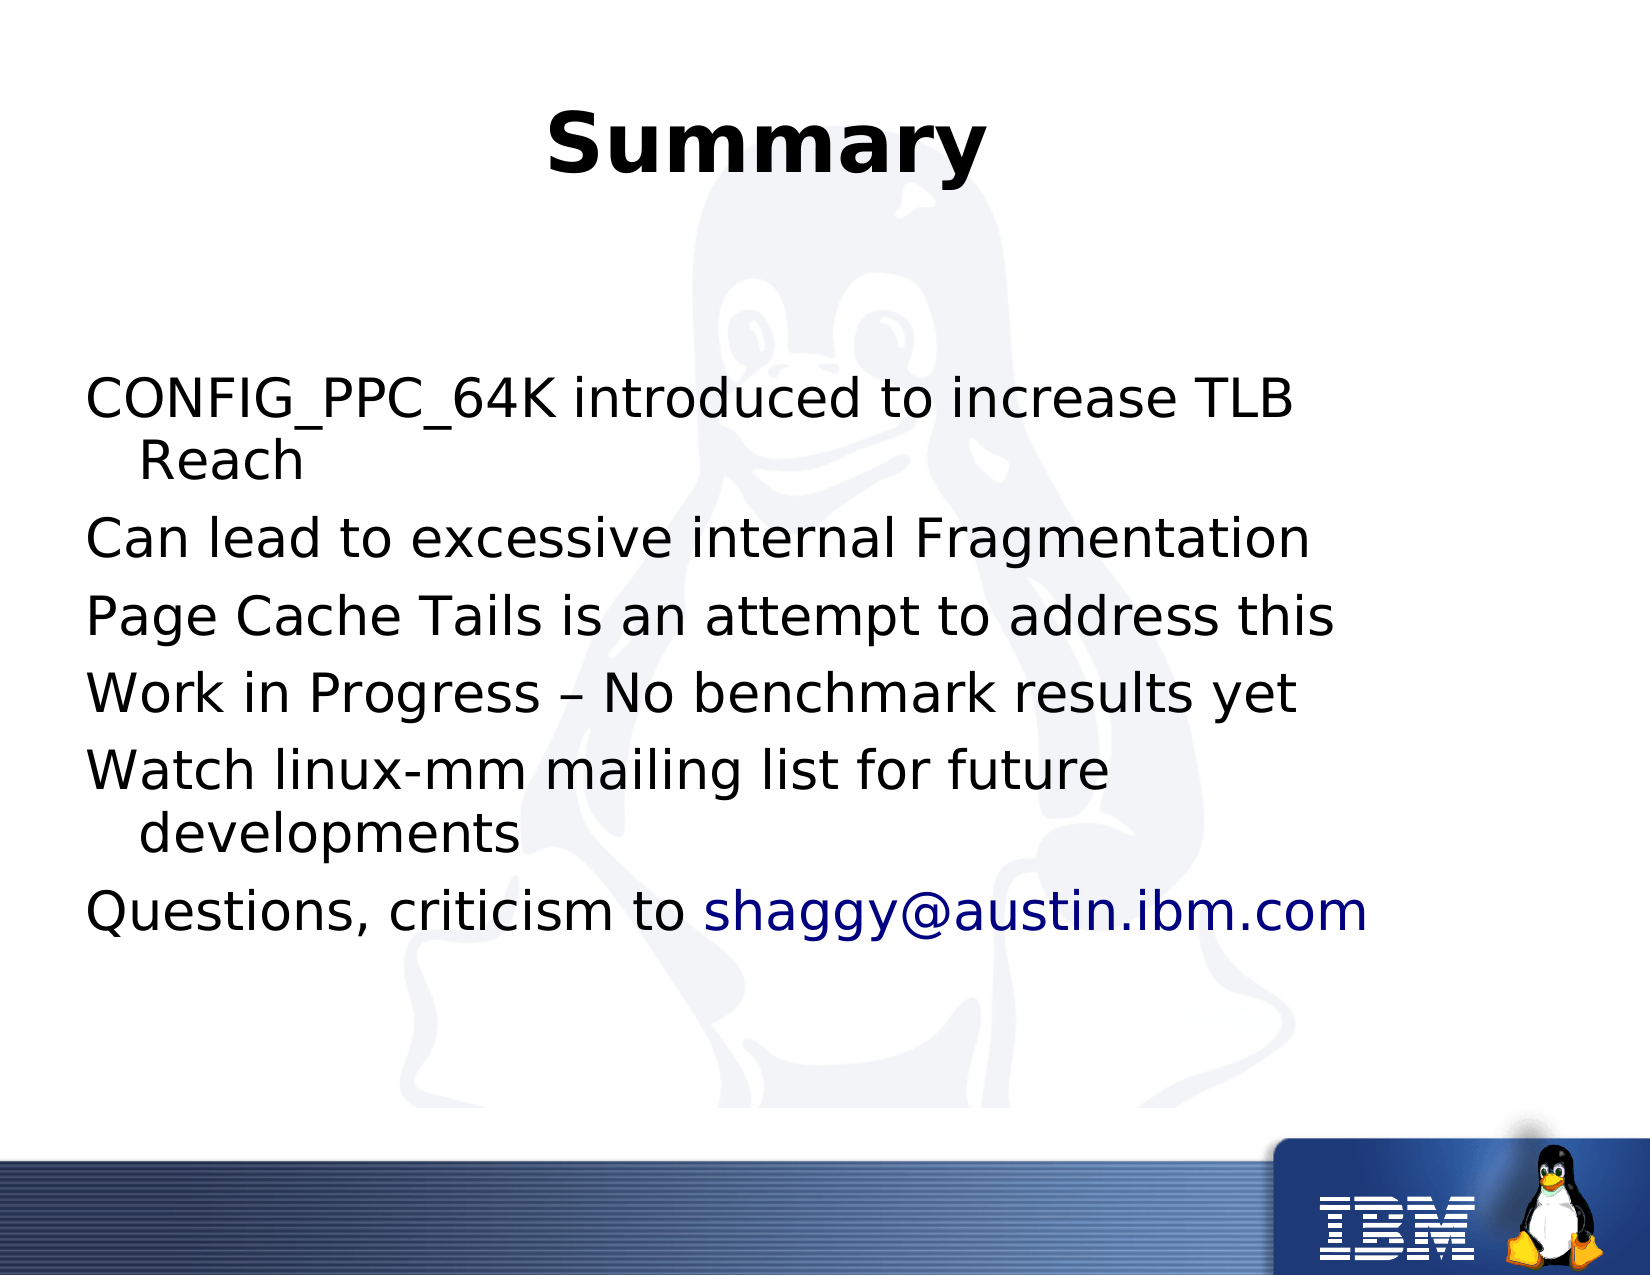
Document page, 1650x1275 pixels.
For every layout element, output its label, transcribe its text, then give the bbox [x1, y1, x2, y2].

title Summary [76, 76, 1457, 211]
list CONFIG_PPC_64K introduced to increase TLB Reach Can lead to excessive internal Fragmentation Page Cache Tails is an attempt to address this Work in Progress – No benchmark results yet Watch linux-mm mailing list for future developments Questions, criticism to shaggy@austin.ibm.com [67, 367, 1448, 1138]
